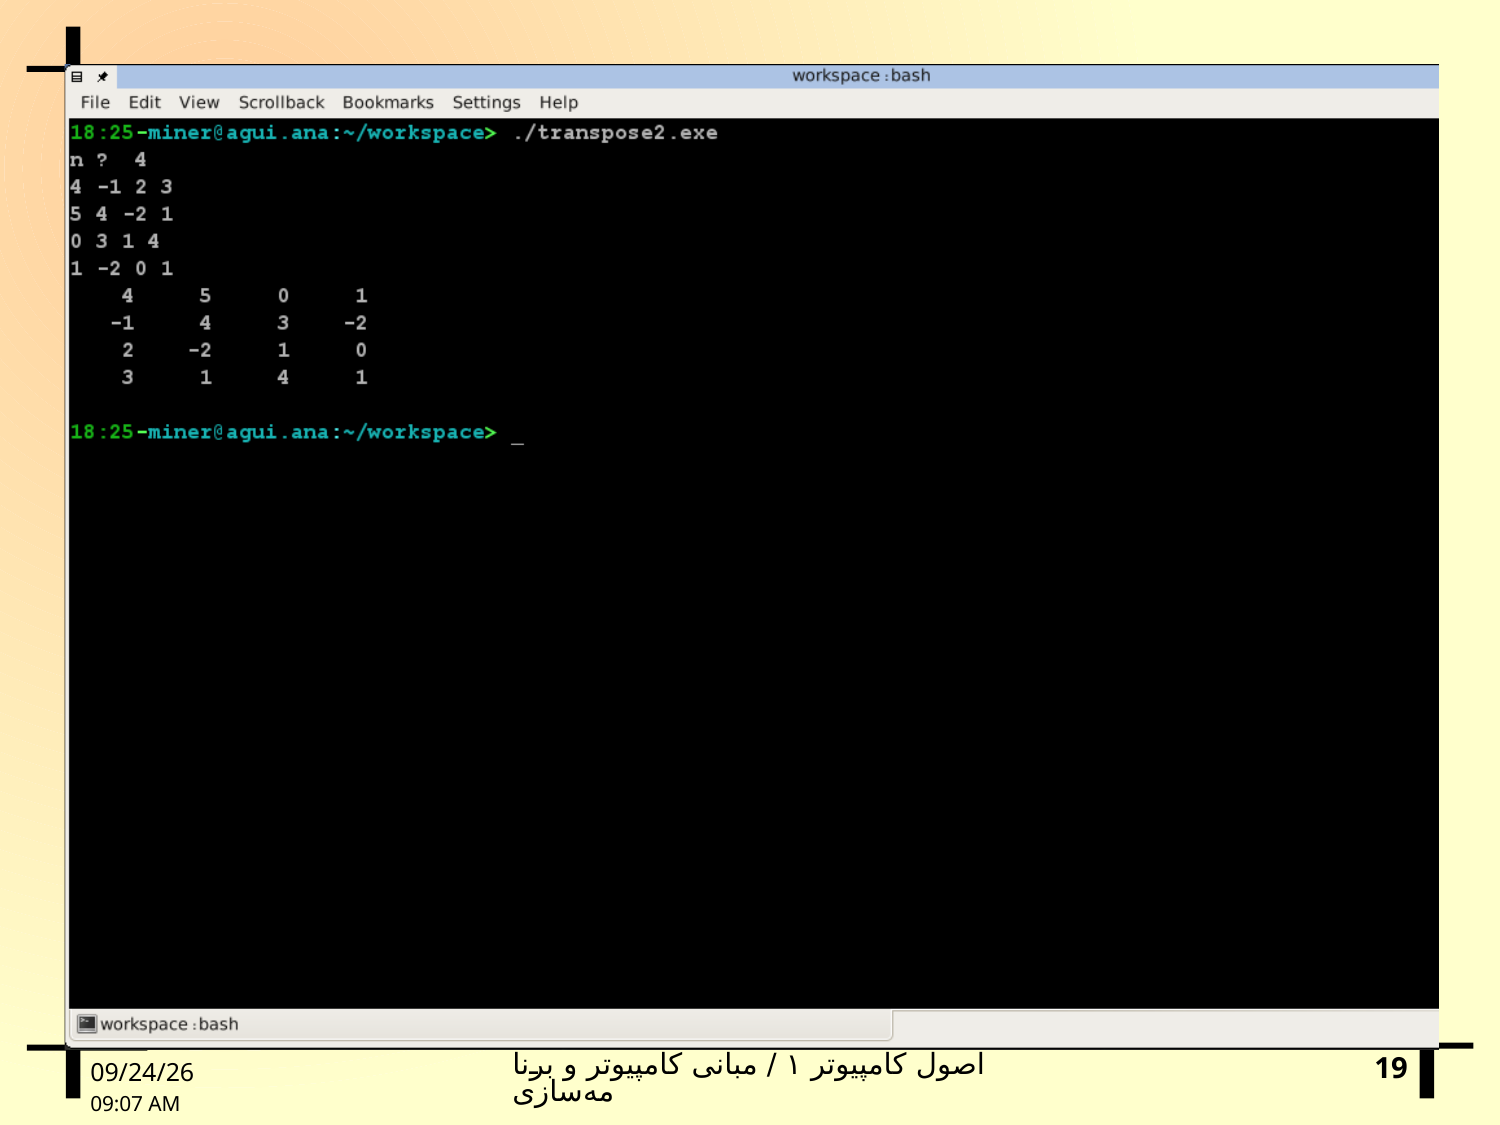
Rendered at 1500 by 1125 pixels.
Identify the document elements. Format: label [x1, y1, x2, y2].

picture [64, 64, 1439, 1050]
